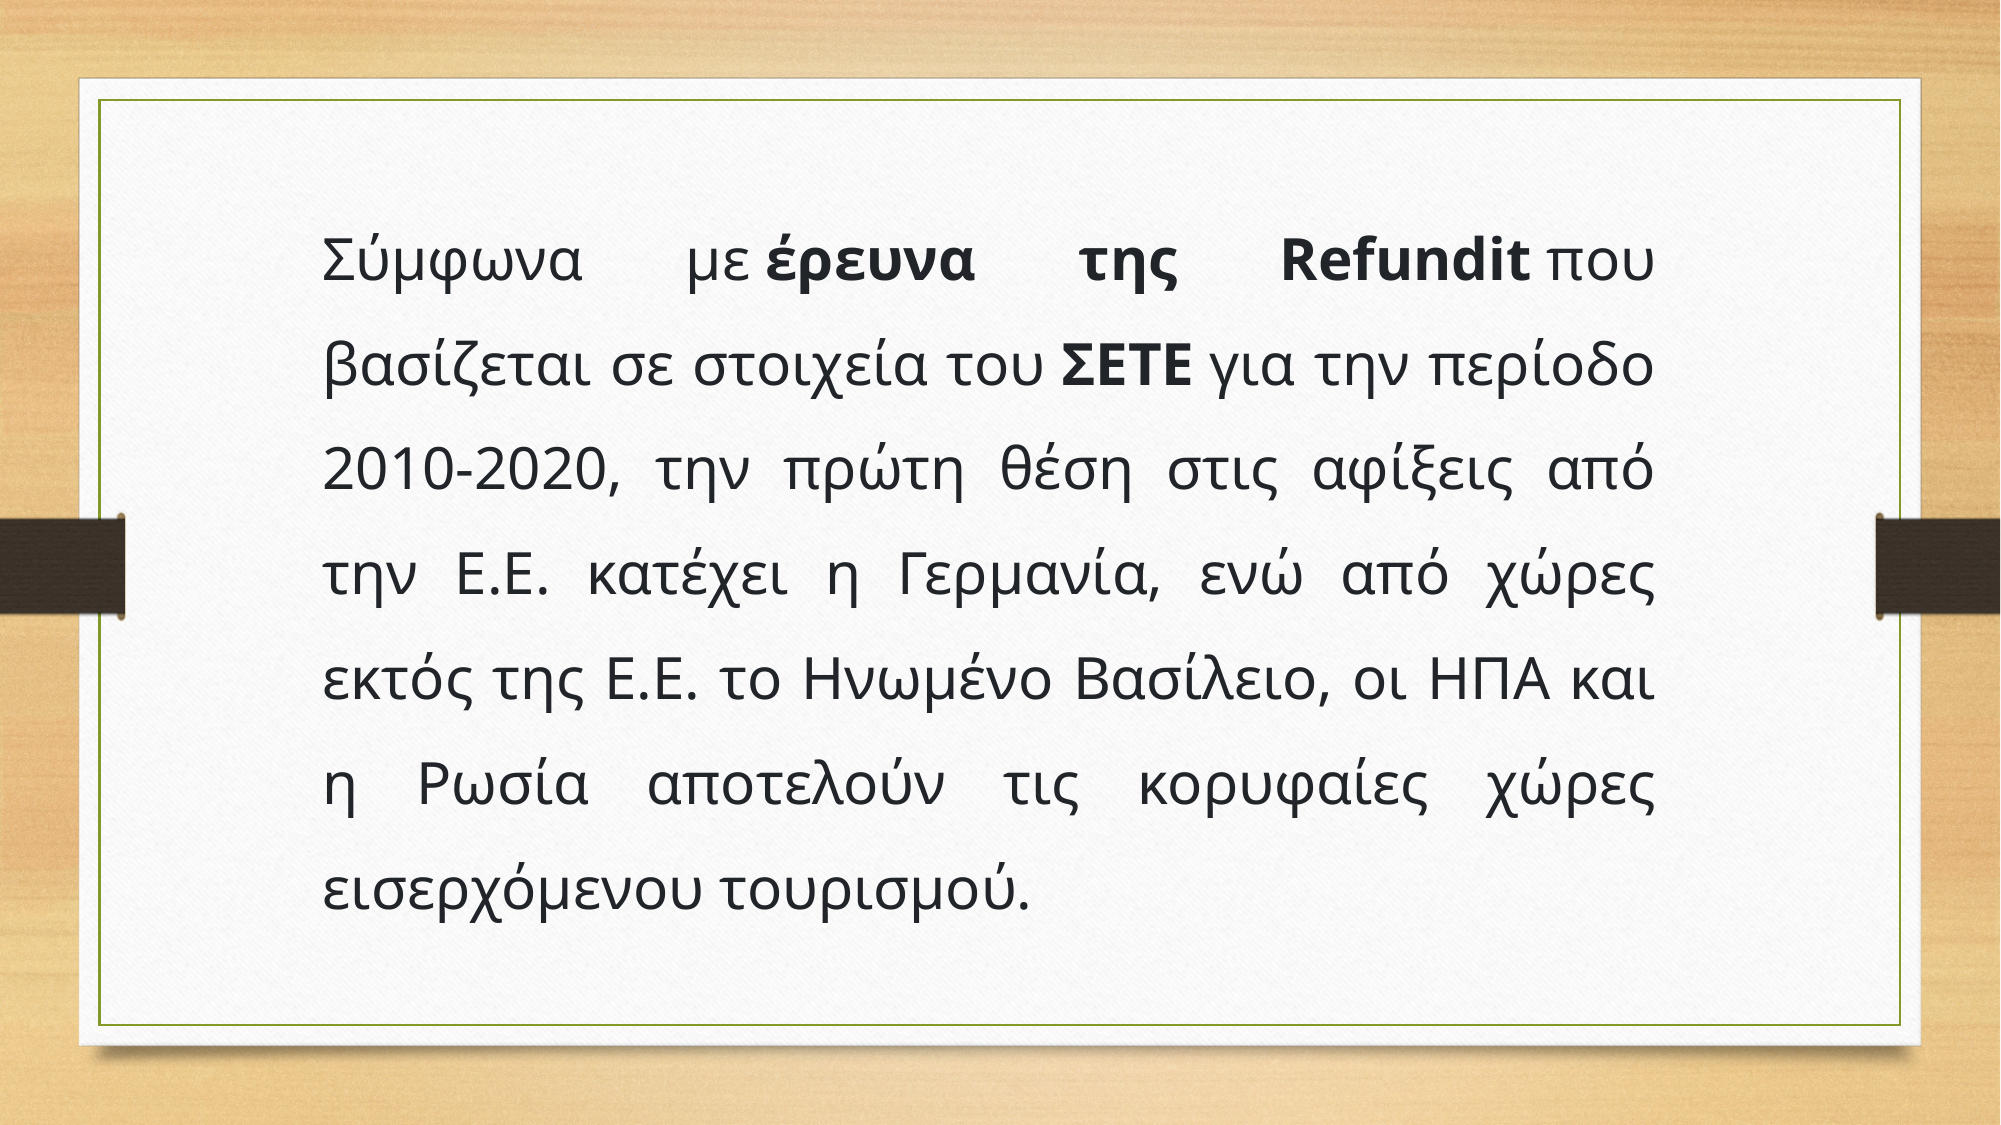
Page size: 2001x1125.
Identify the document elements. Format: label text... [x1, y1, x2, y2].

text_box Σύμφωνα με έρευνα της Refundit που βασίζεται σε στοιχεία του ΣΕΤΕ για την περίοδο 2010-2020, την πρώτη θέση στις αφίξεις από την Ε.Ε. κατέχει η Γερμανία, ενώ από χώρες εκτός της Ε.Ε. το Ηνωμένο Βασίλειο, οι ΗΠΑ και η Ρωσία αποτελούν τις κορυφαίες χώρες εισερχόμενου τουρισμού. [307, 179, 1675, 821]
